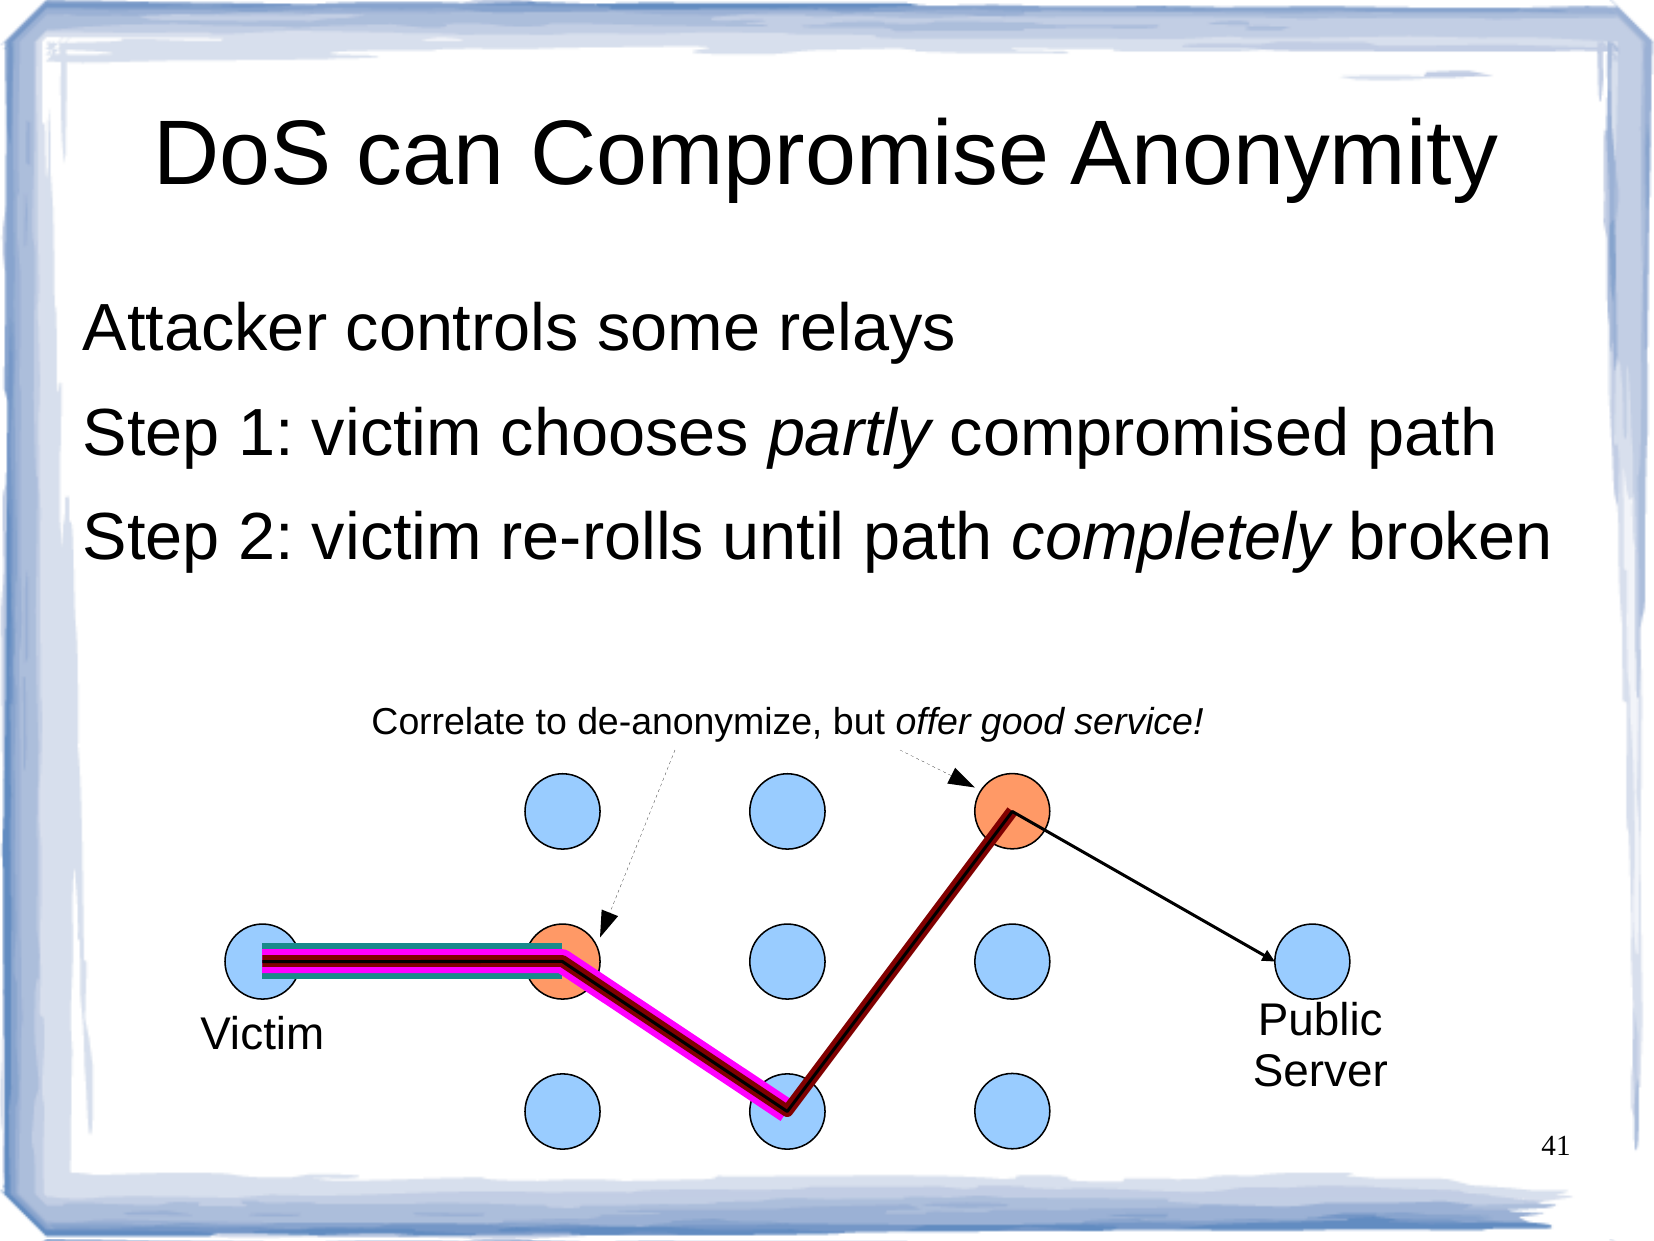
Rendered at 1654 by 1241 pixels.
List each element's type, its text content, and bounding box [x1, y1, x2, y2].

text_box [529, 924, 601, 971]
picture [0, 0, 1654, 1241]
text_box [749, 1085, 826, 1150]
text_box [1274, 924, 1350, 985]
title DoS can Compromise Anonymity [82, 49, 1571, 257]
text_box Correlate to de-anonymize, but offer good service! [300, 693, 1276, 751]
text_box [749, 773, 826, 850]
text_box [225, 924, 296, 998]
text_box [974, 773, 1050, 837]
text_box [974, 924, 1050, 1000]
text_box [974, 1073, 1050, 1149]
text_box [529, 977, 585, 1000]
text_box [749, 924, 826, 1000]
text_box [765, 1073, 804, 1097]
text_box Public Server [1162, 985, 1463, 1112]
text_box [525, 773, 601, 850]
text_box [525, 1073, 601, 1150]
text_box [995, 817, 1044, 849]
list Attacker controls some relays Step 1: victim chooses partly compromised path Step 2: victim re-rolls until path completely broken [82, 290, 1571, 573]
text_box Victim [112, 998, 413, 1126]
